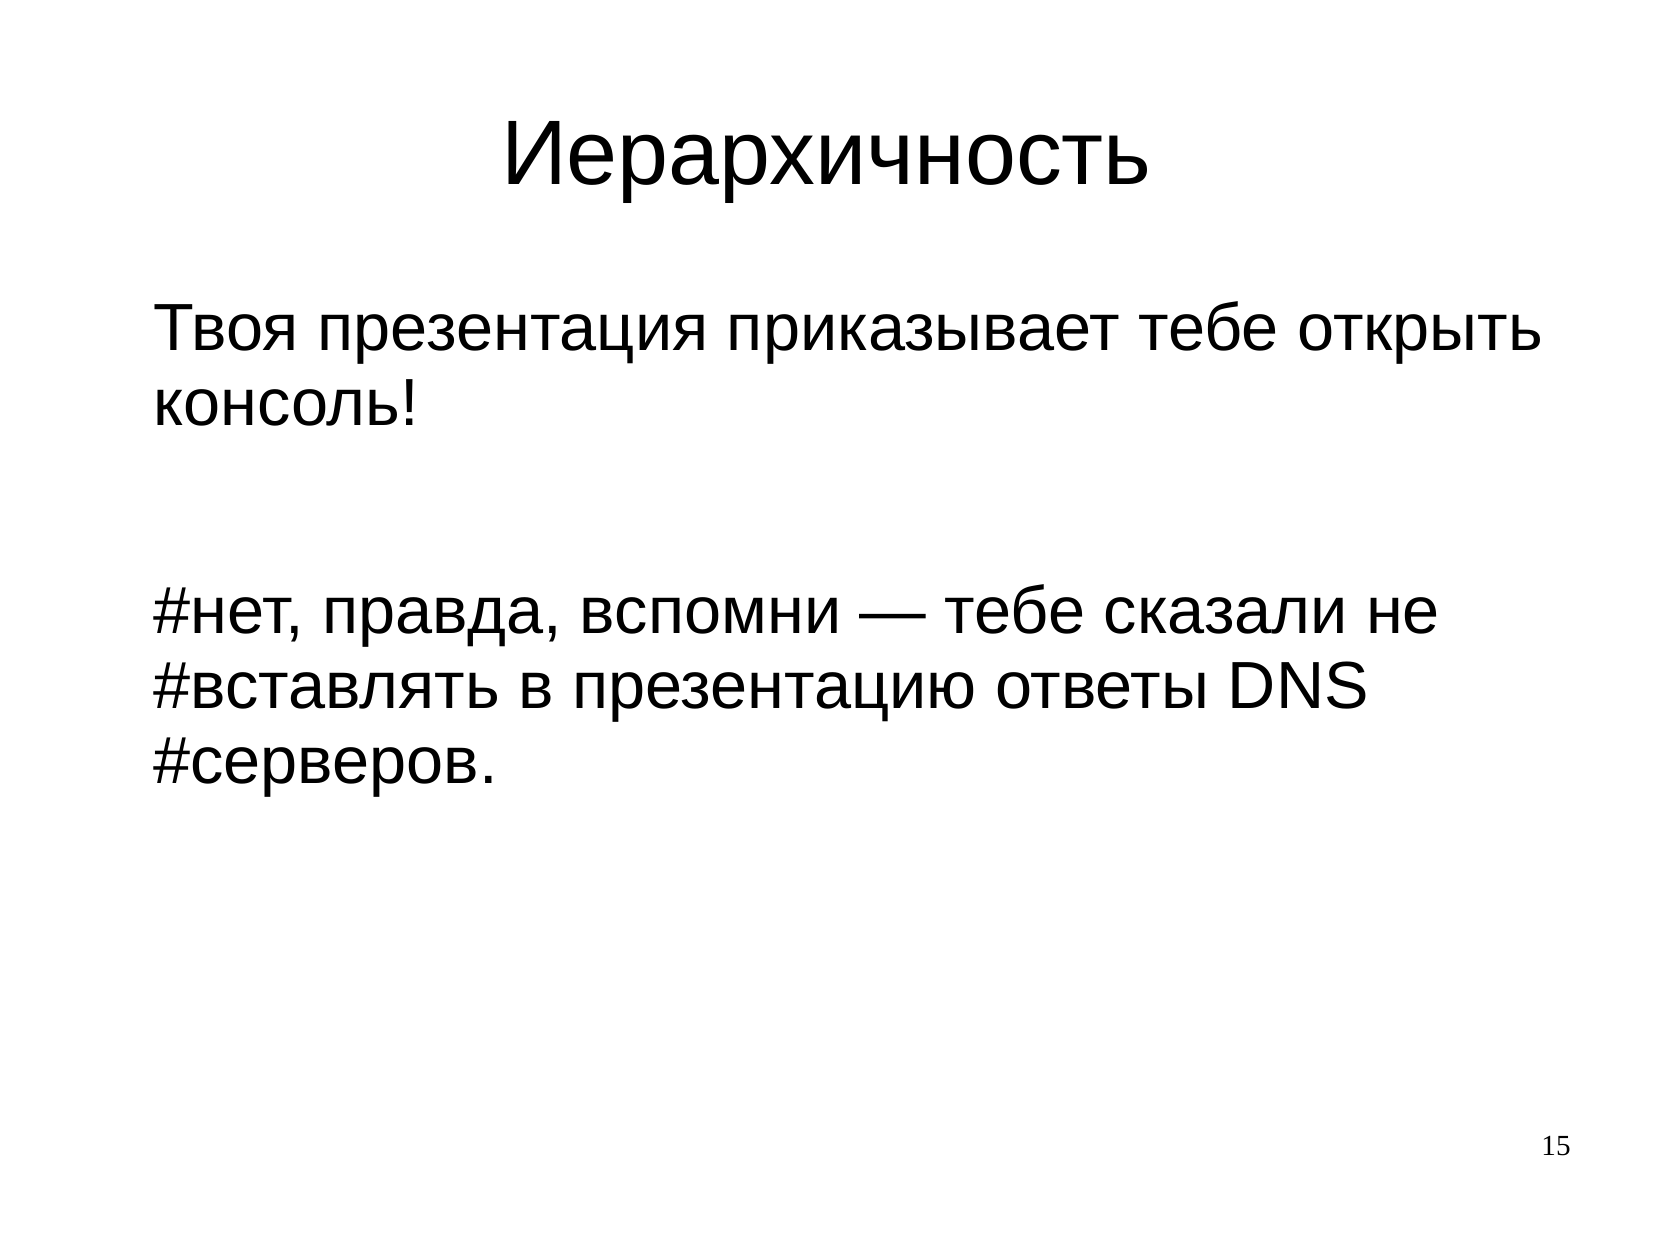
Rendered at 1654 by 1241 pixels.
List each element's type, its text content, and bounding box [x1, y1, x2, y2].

list Твоя презентация приказывает тебе открыть консоль! #нет, правда, вспомни — тебе сказали не #вставлять в презентацию ответы DNS #серверов. [82, 290, 1571, 1109]
title Иерархичность [82, 49, 1571, 257]
